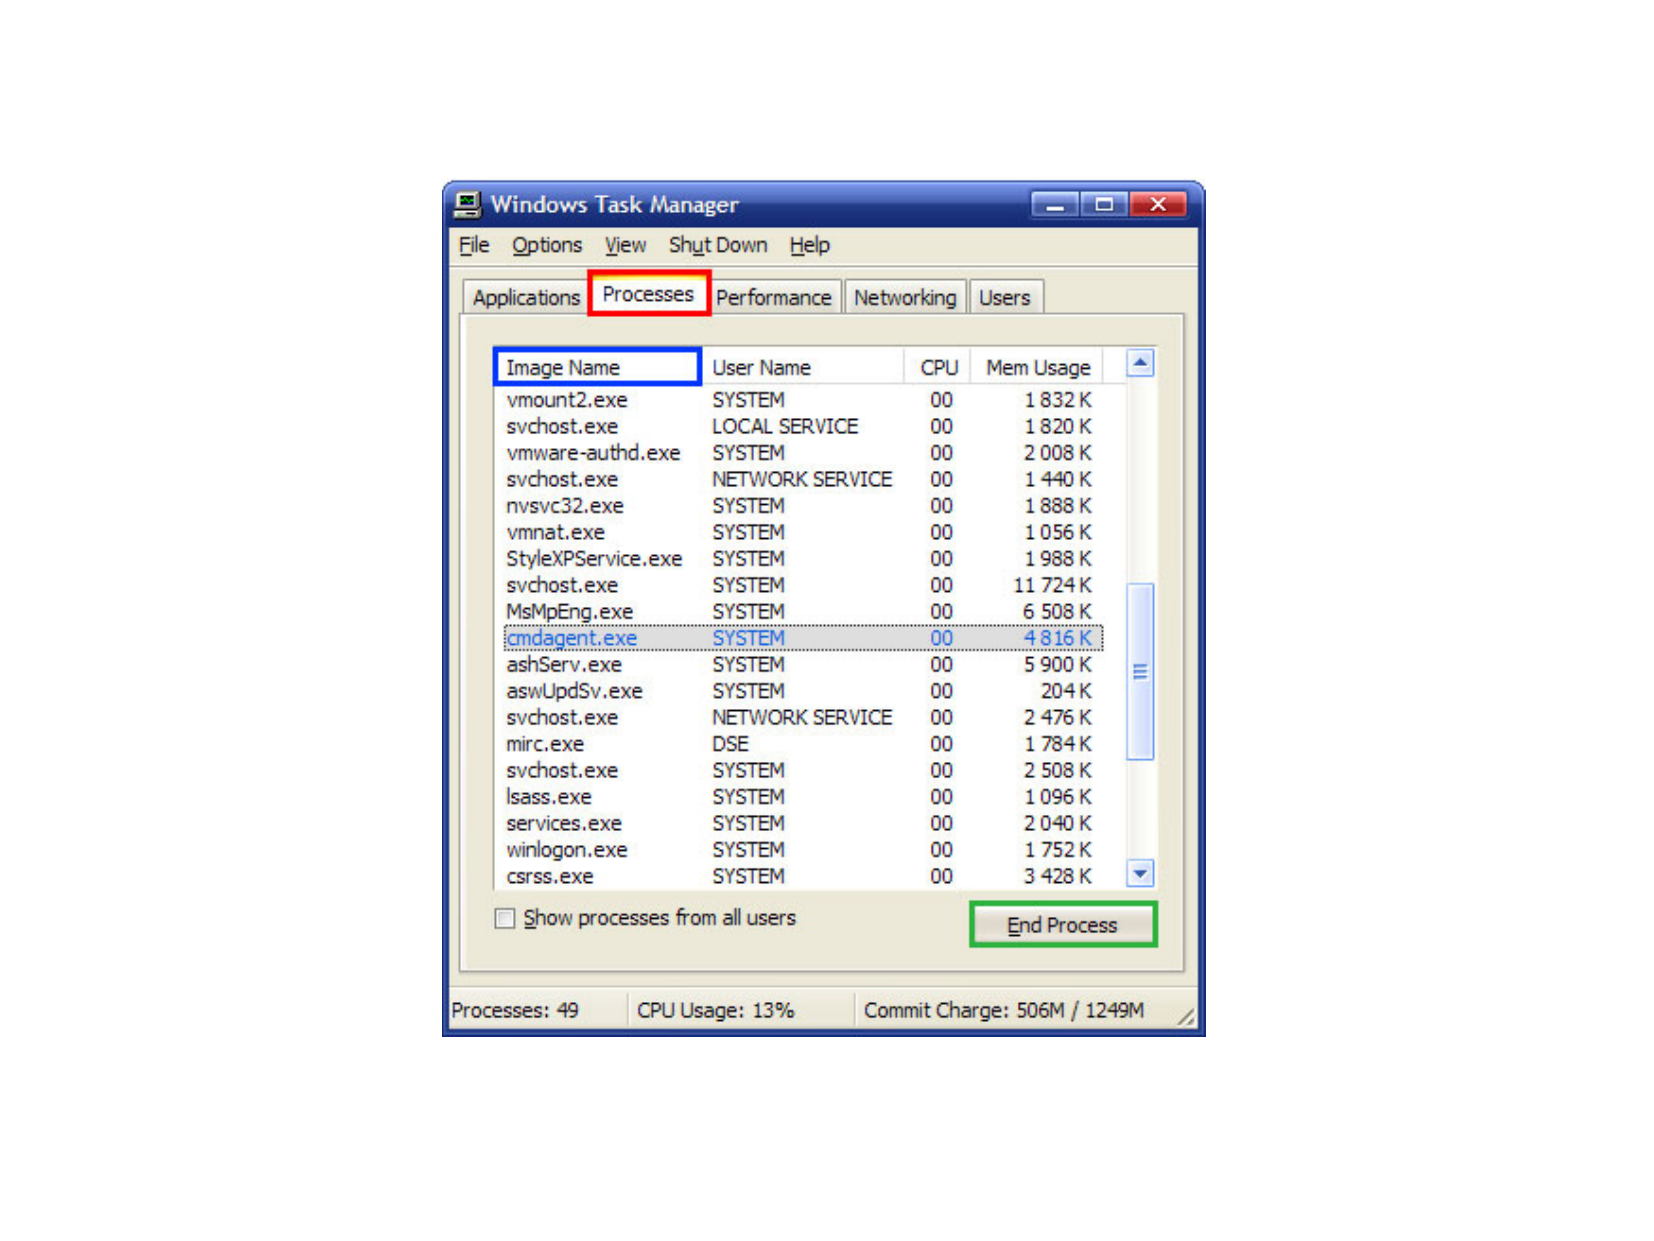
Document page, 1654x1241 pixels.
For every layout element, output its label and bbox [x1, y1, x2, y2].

picture [442, 177, 1206, 1037]
